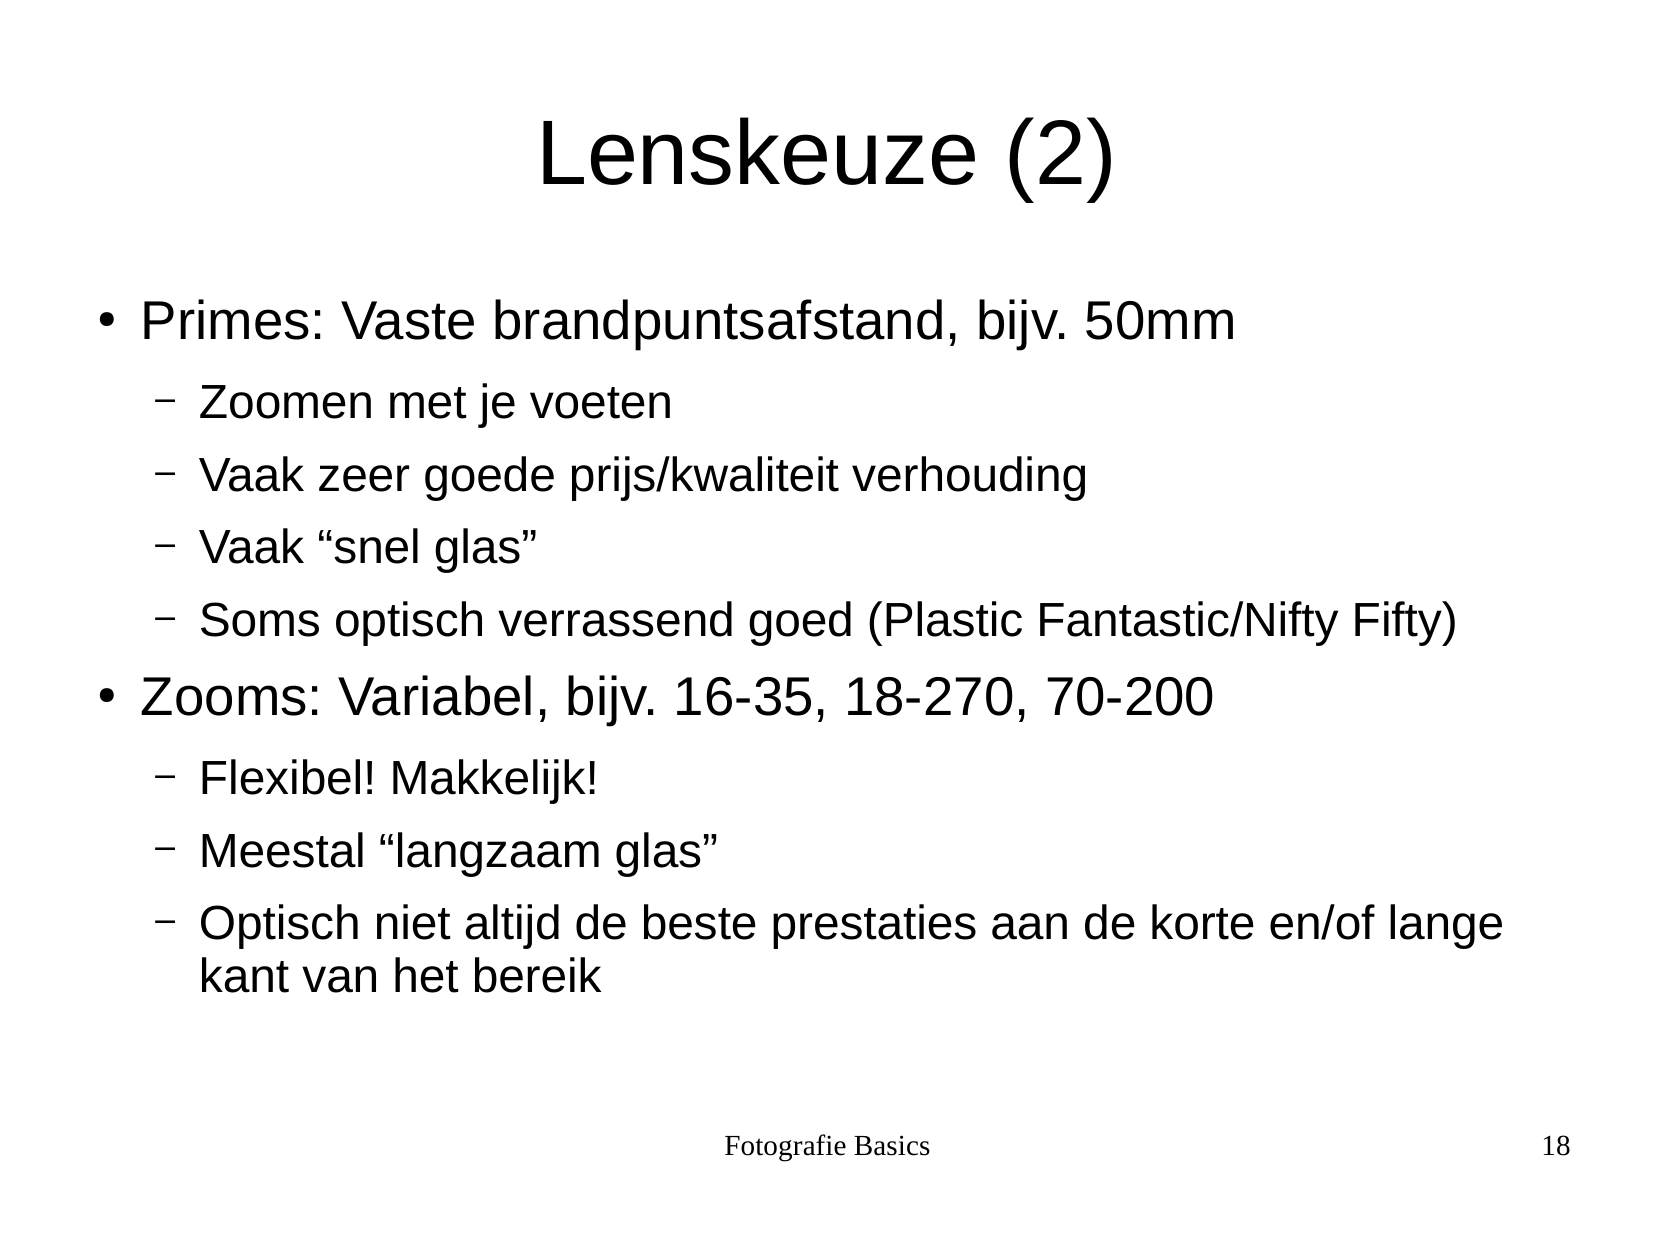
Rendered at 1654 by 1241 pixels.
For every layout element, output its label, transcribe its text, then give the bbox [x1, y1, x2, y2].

list Primes: Vaste brandpuntsafstand, bijv. 50mm Zoomen met je voeten Vaak zeer goede prijs/kwaliteit verhouding Vaak “snel glas” Soms optisch verrassend goed (Plastic Fantastic/Nifty Fifty) Zooms: Variabel, bijv. 16-35, 18-270, 70-200 Flexibel! Makkelijk! Meestal “langzaam glas” Optisch niet altijd de beste prestaties aan de korte en/of lange kant van het bereik [82, 290, 1571, 1010]
title Lenskeuze (2) [82, 49, 1571, 257]
